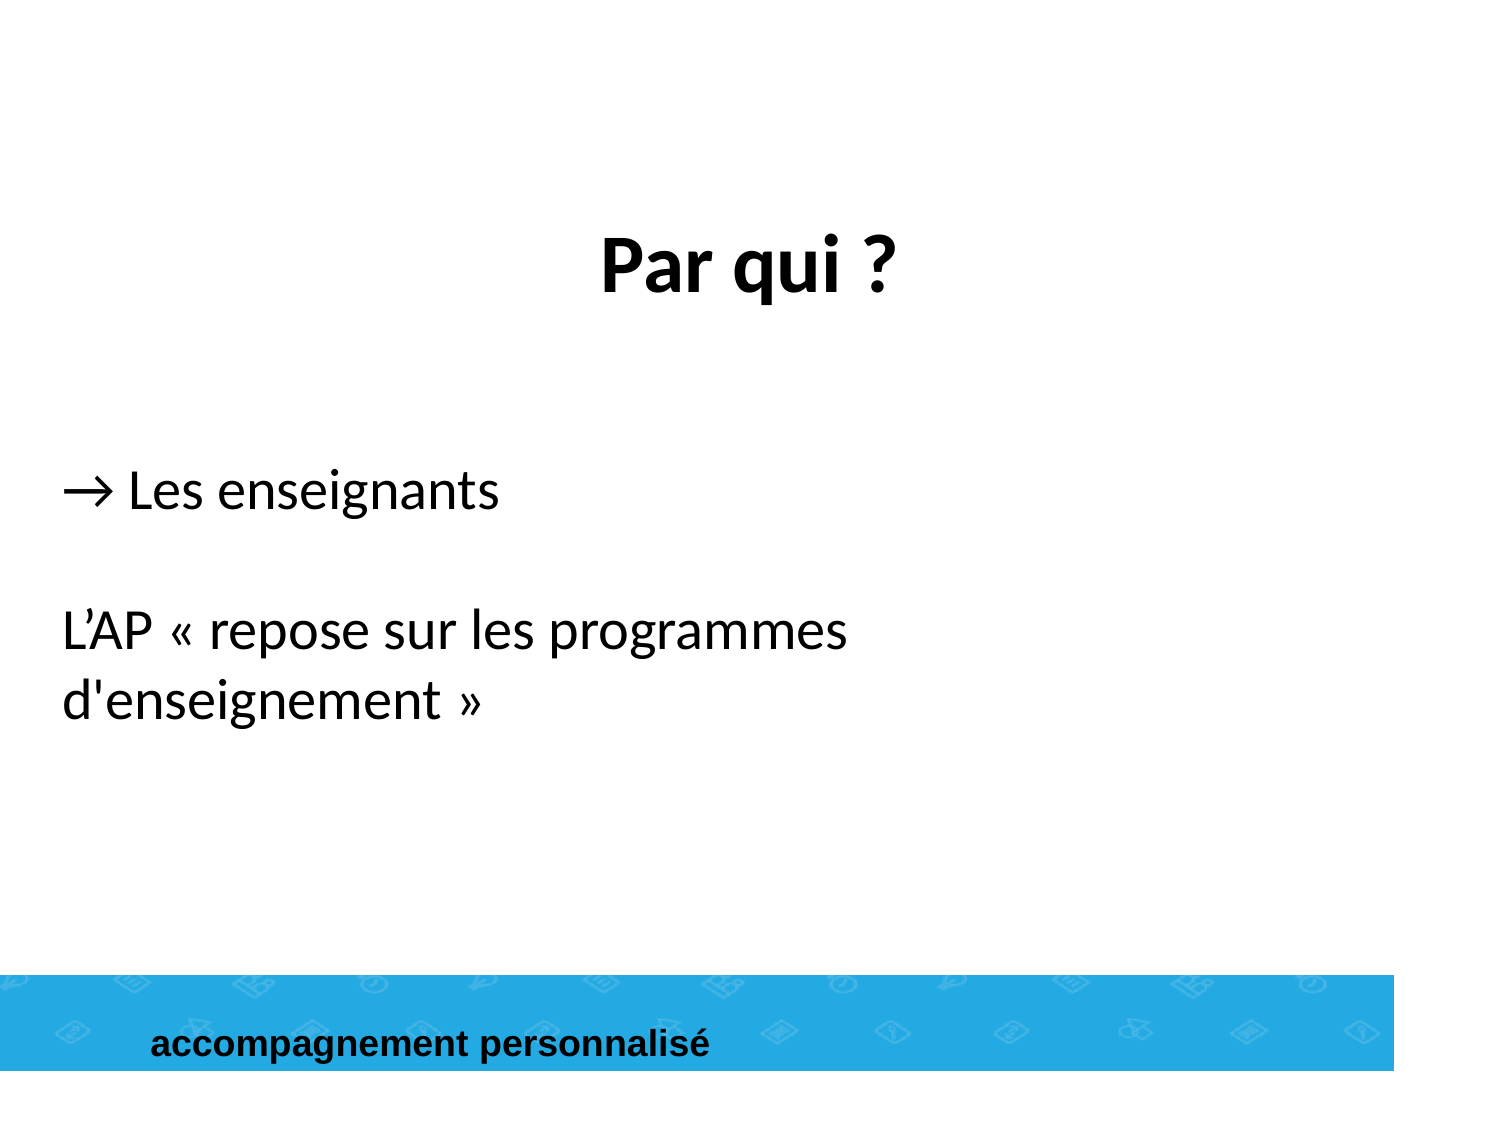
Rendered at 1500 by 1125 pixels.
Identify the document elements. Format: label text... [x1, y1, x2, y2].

title Par qui ? [112, 202, 1388, 463]
text_box accompagnement personnalisé [135, 1011, 1353, 1072]
picture [0, 975, 1394, 1071]
text_box → Les enseignants L’AP « repose sur les programmes d'enseignement » [47, 373, 1276, 739]
